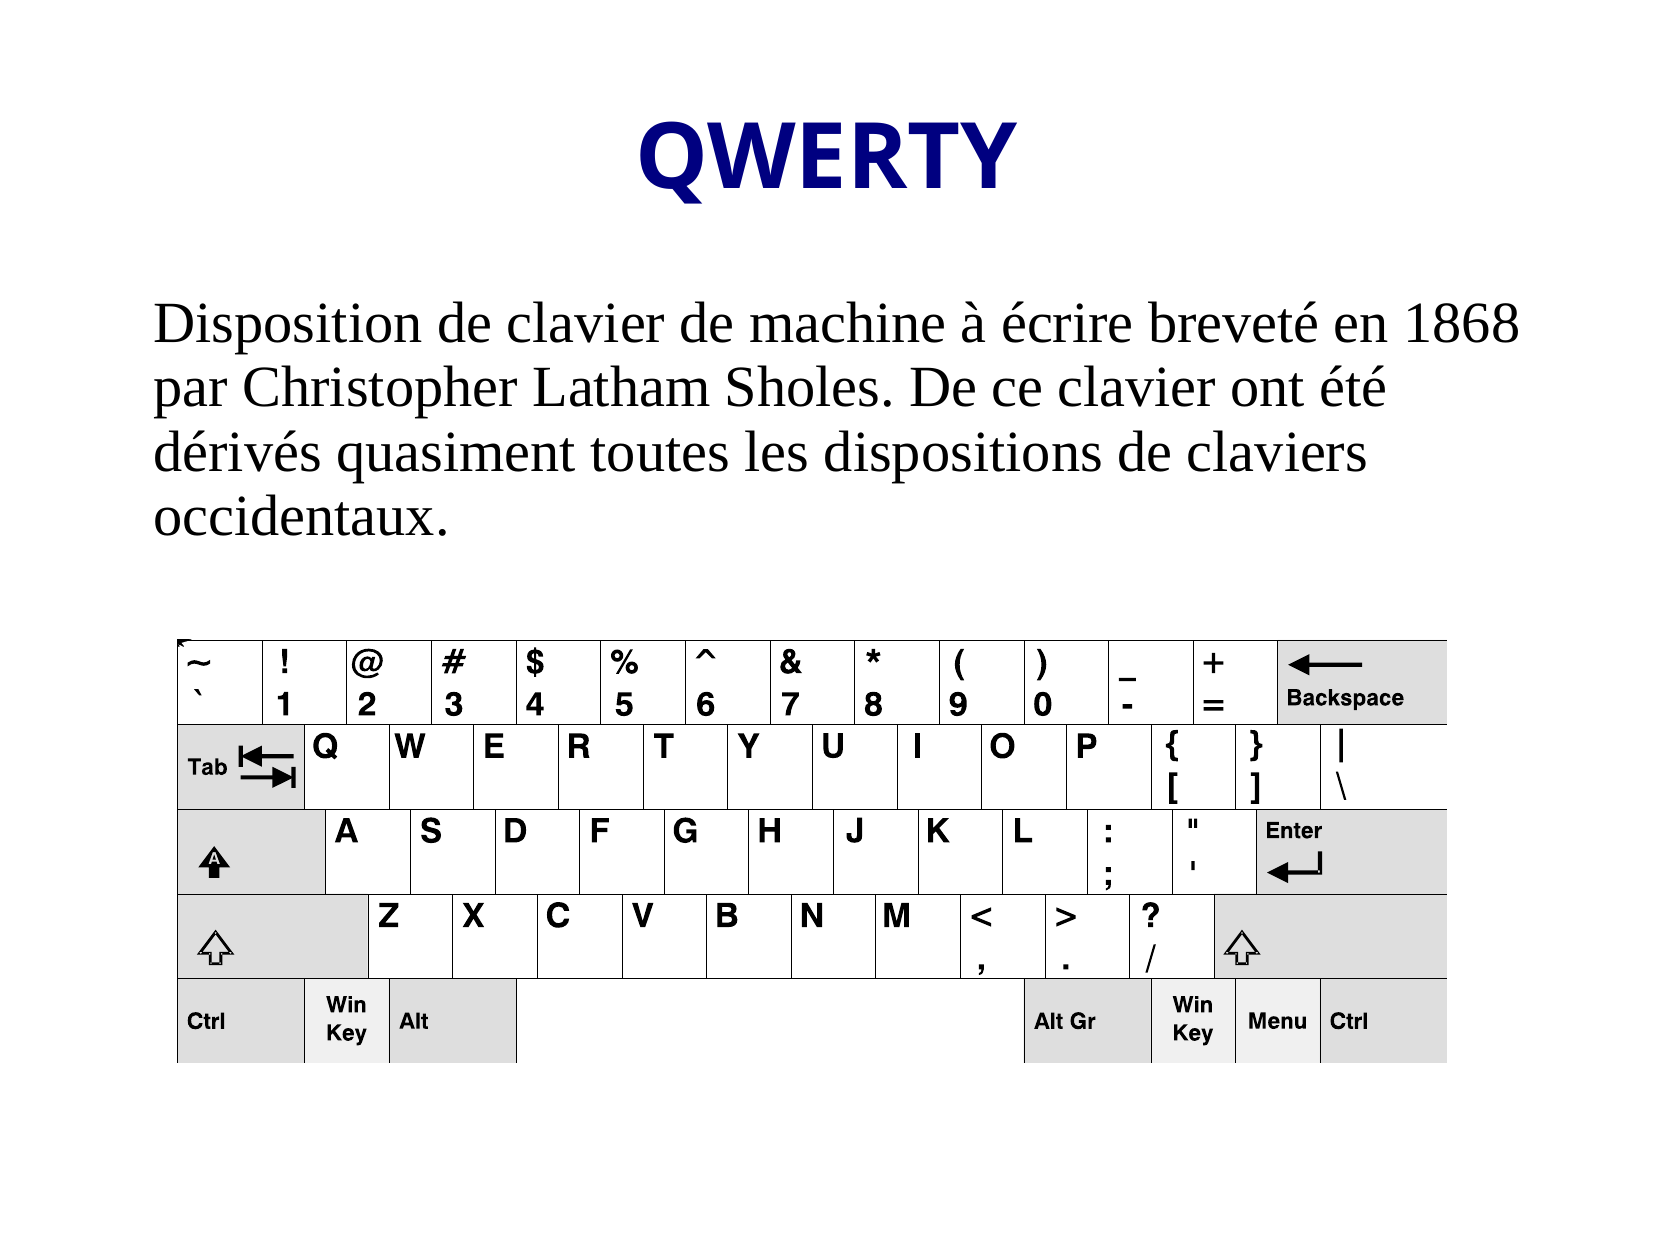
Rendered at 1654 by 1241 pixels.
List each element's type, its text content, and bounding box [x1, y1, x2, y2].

list Disposition de clavier de machine à écrire breveté en 1868 par Christopher Latham Sholes. De ce clavier ont été dérivés quasiment toutes les dispositions de claviers occidentaux. [82, 290, 1571, 621]
picture [177, 639, 1447, 1063]
title QWERTY [82, 49, 1571, 257]
